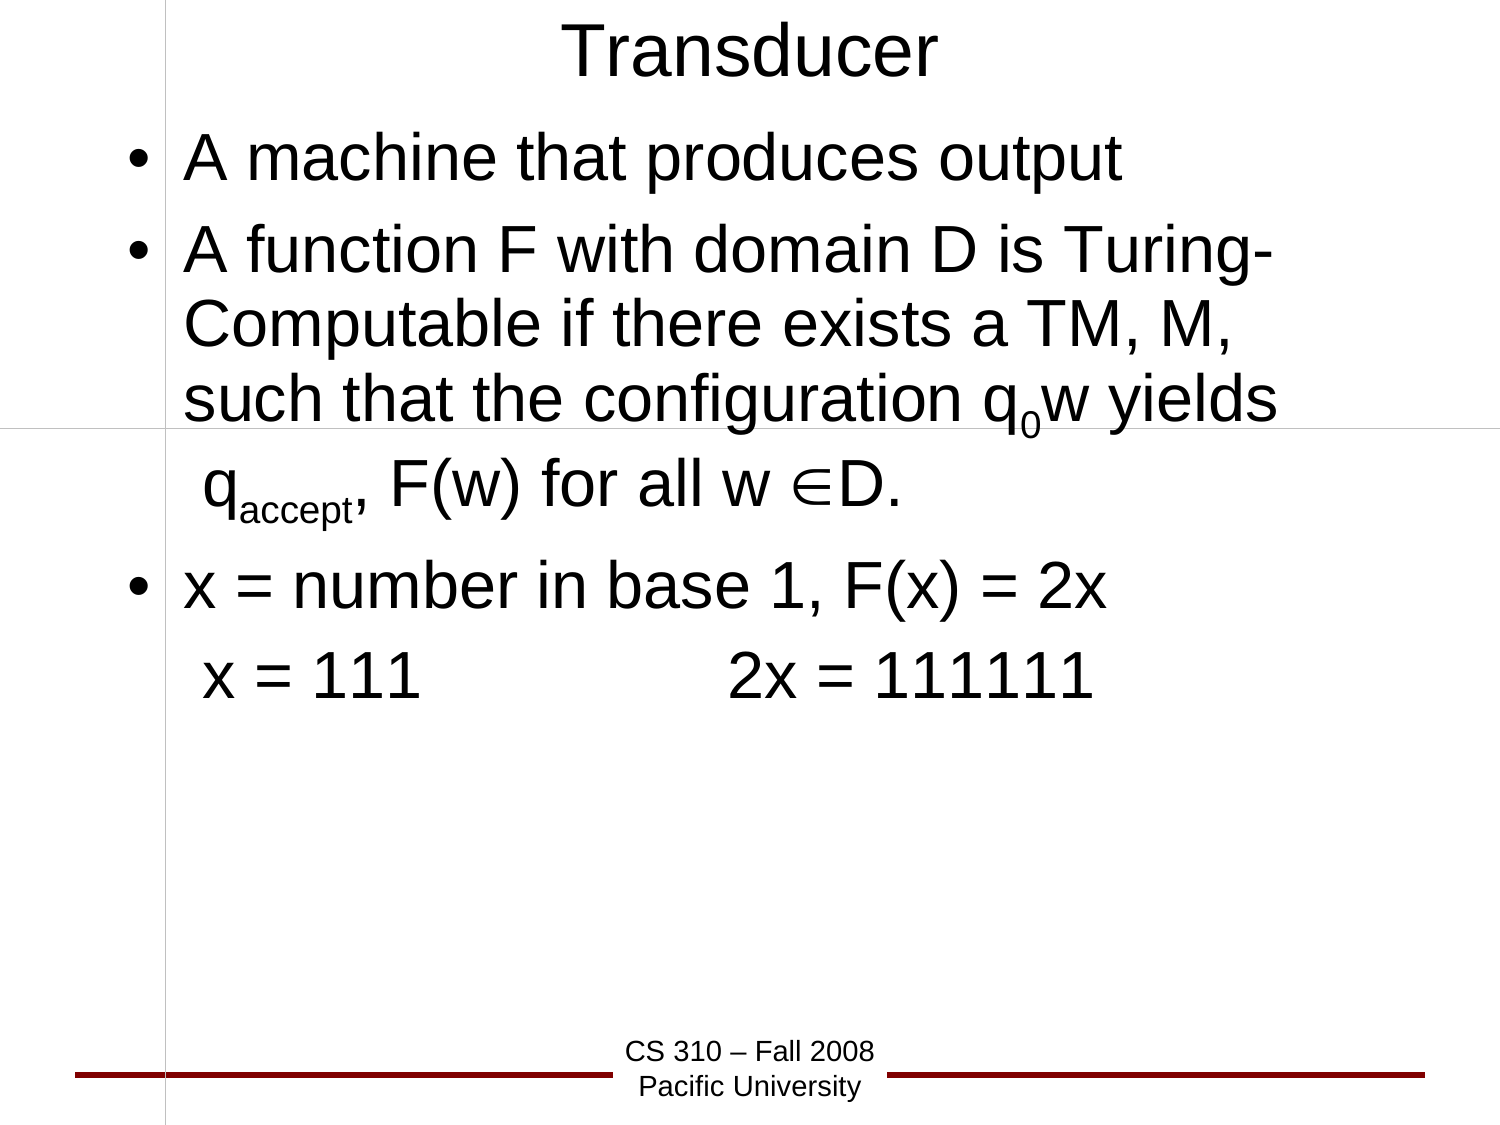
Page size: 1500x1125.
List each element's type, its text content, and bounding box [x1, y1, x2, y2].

title Transducer [112, 0, 1388, 100]
list A machine that produces output A function F with domain D is Turing-Computable if there exists a TM, M, such that the configuration q0w yields qaccept, F(w) for all w D. x = number in base 1, F(x) = 2x x = 111 2x = 111111 [112, 112, 1388, 1001]
